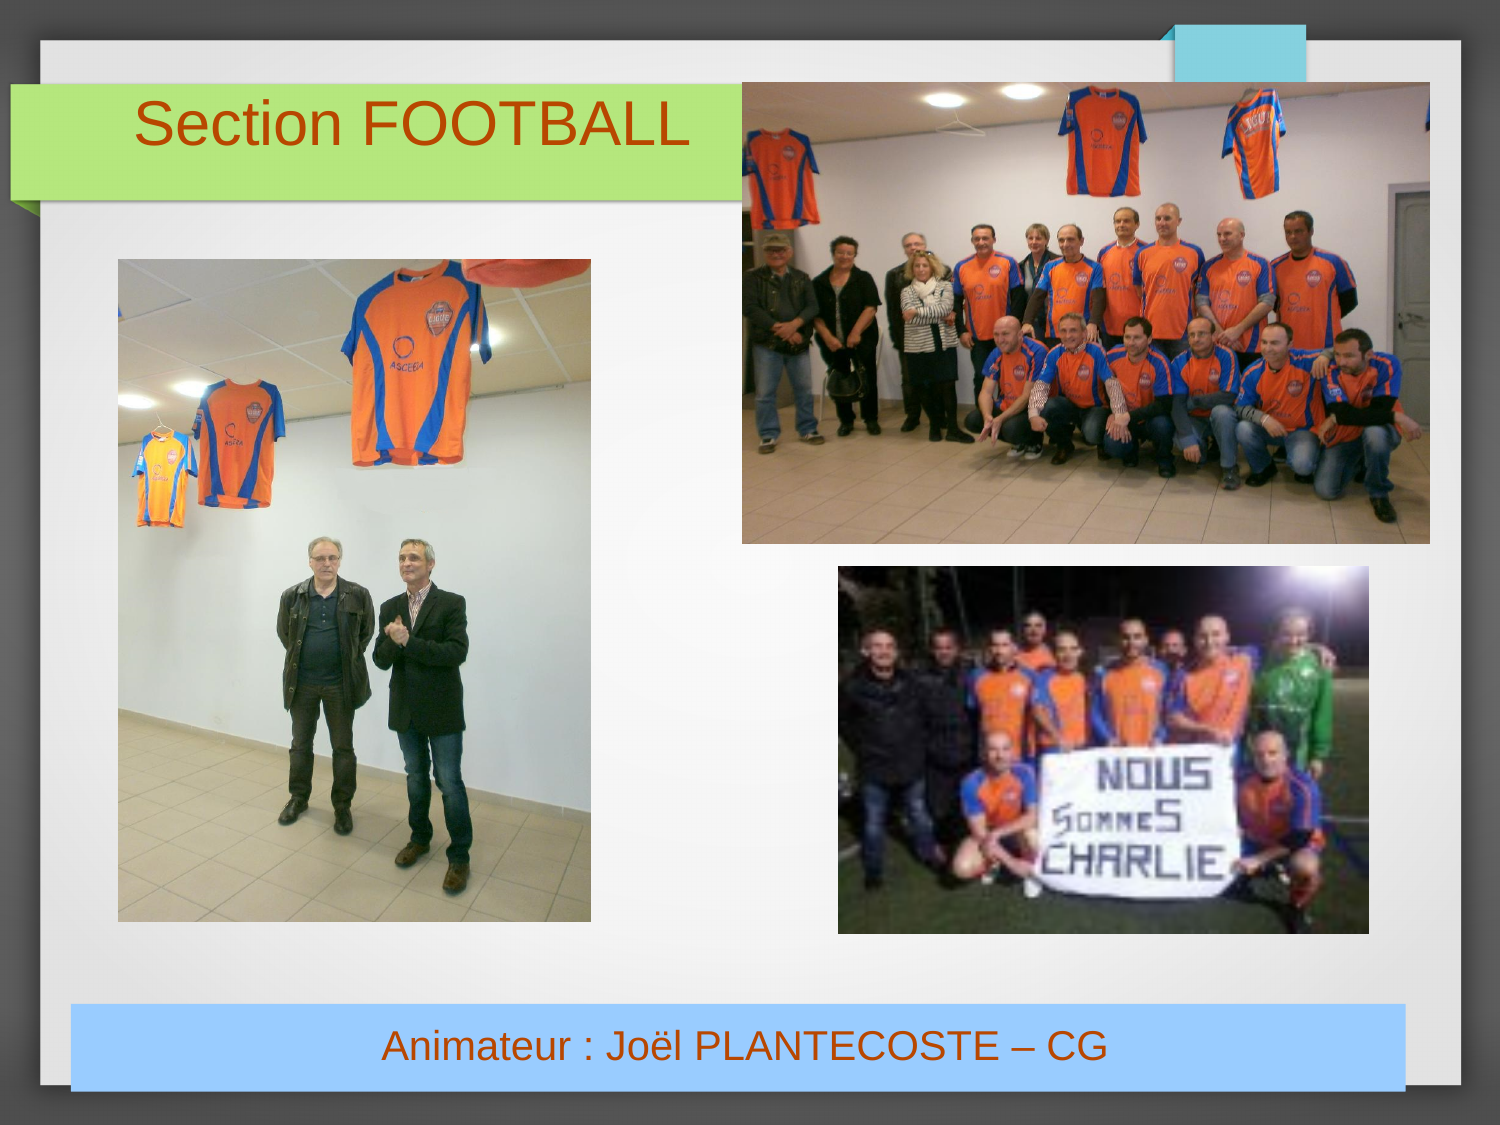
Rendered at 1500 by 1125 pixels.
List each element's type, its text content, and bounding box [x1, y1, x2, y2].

text_box [70, 1003, 1406, 1092]
text_box Animateur : Joël PLANTECOSTE – CG [188, 1015, 1314, 1078]
picture [0, 0, 1500, 1125]
title Section FOOTBALL [118, 28, 1500, 166]
